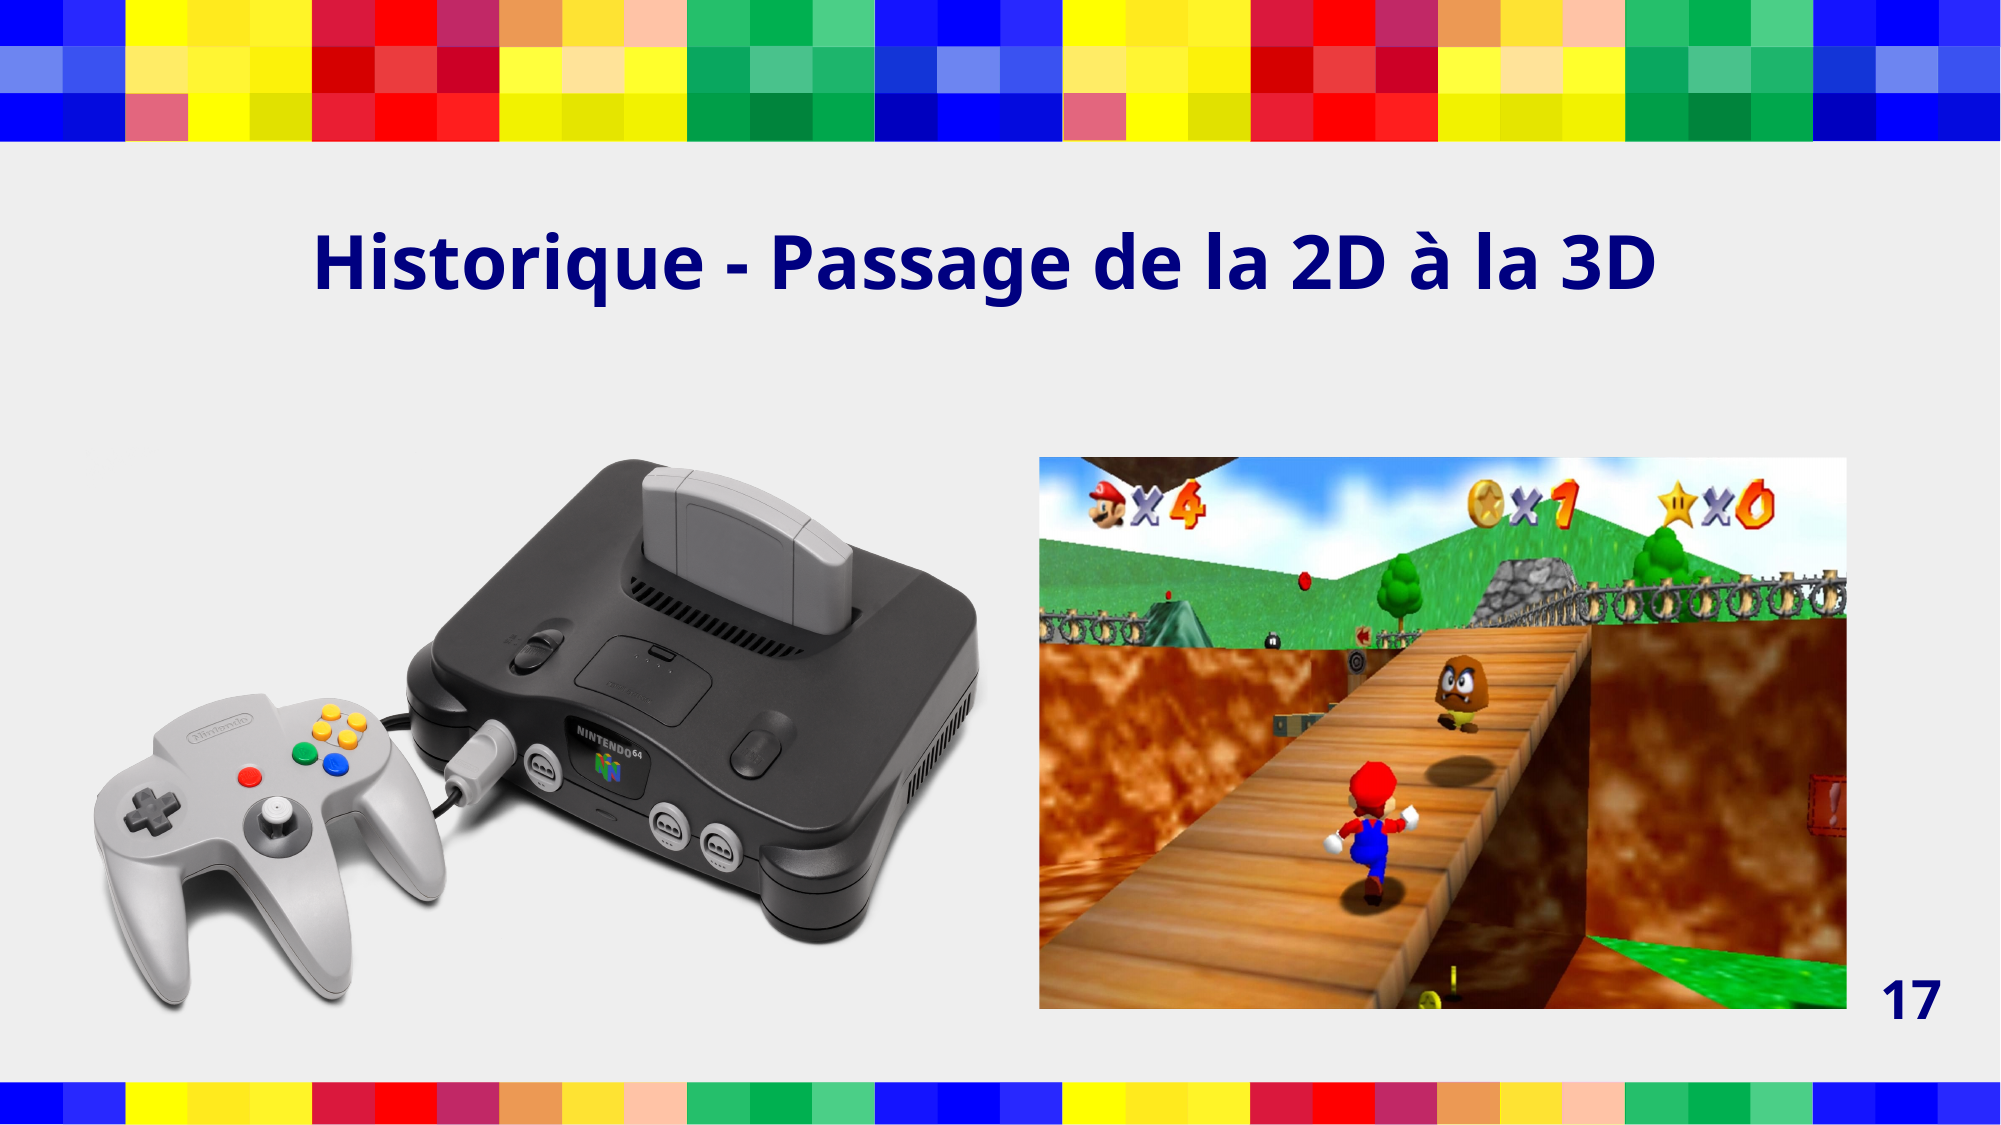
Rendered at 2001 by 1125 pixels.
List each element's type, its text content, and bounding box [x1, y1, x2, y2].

text_box [85, 447, 988, 1019]
text_box [1039, 457, 1847, 1009]
text_box 17 [1853, 954, 1970, 1043]
title - Nintendo 64 et Super Mario 64 (1996) [60, 213, 1915, 1058]
text_box Historique - Passage de la 2D à la 3D [60, 201, 1912, 325]
